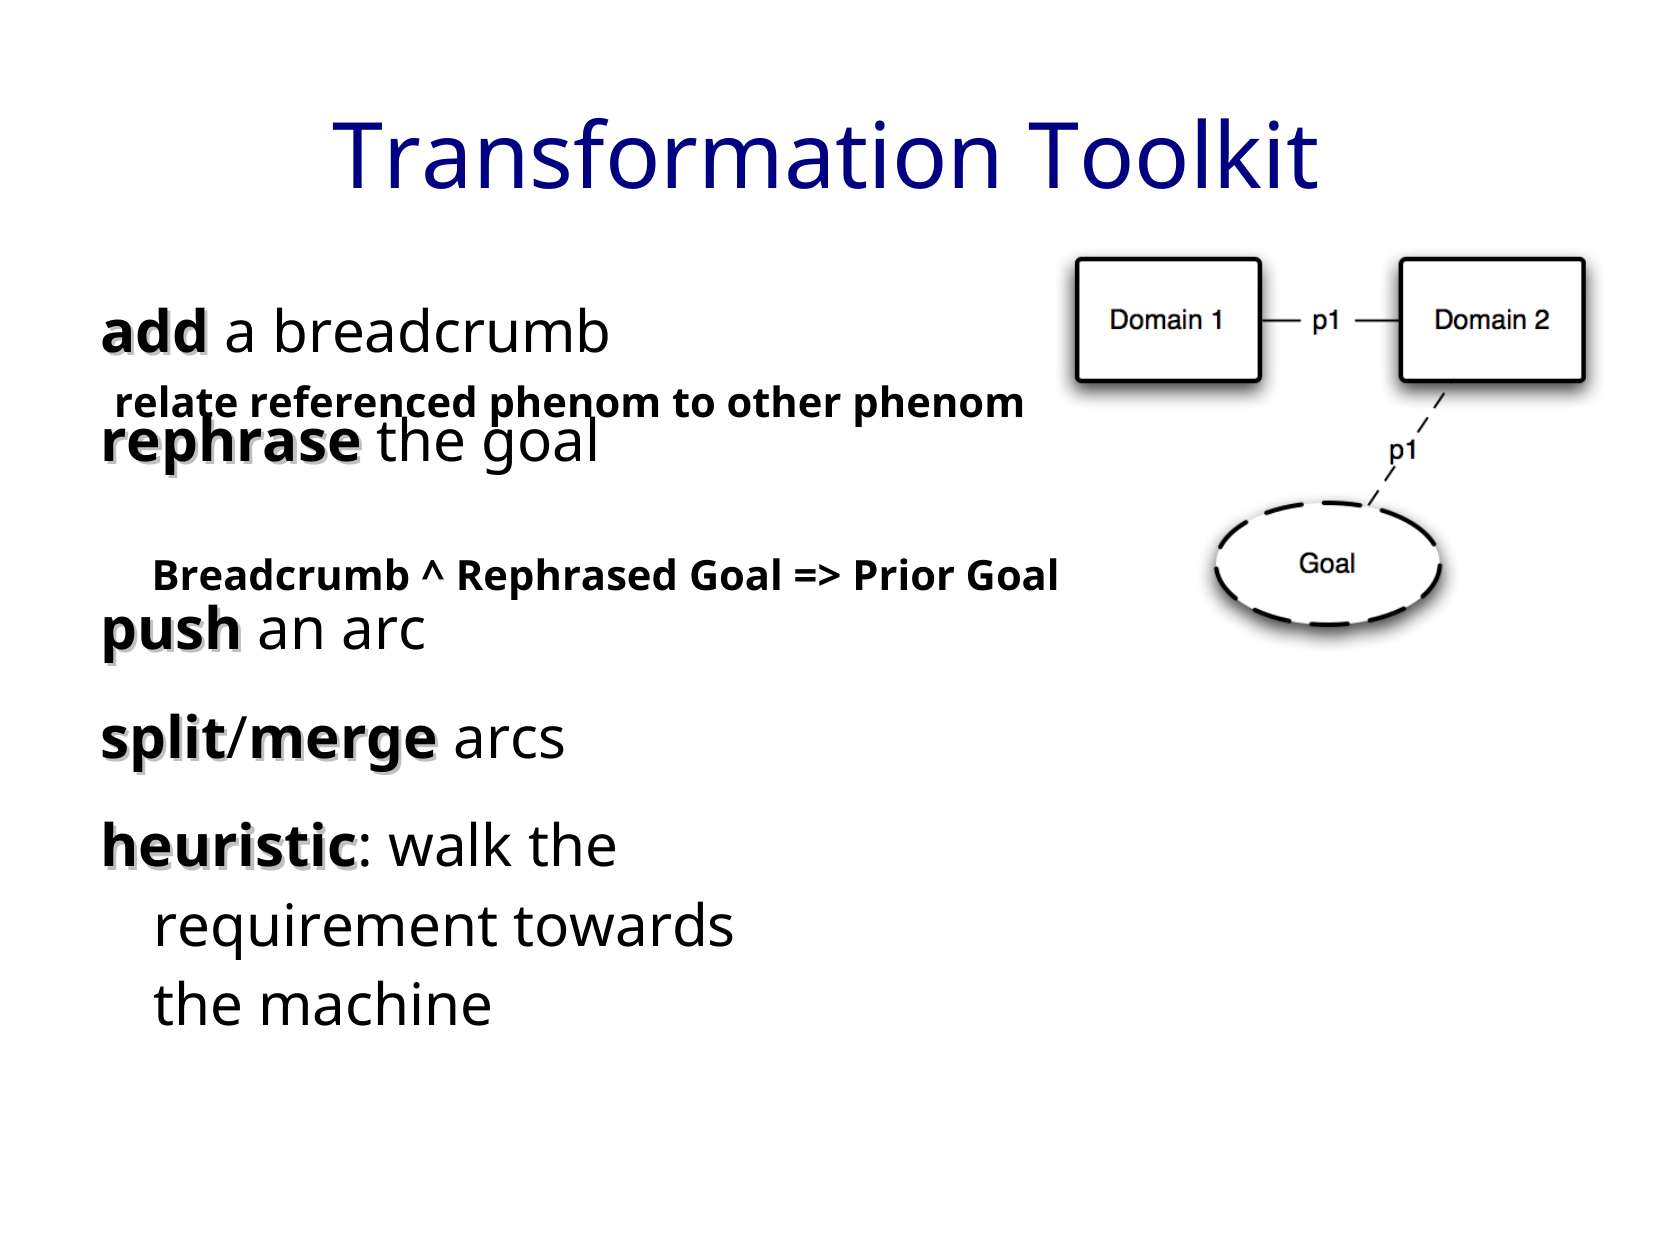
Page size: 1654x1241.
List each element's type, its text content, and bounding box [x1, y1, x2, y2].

list add a breadcrumb rephrase the goal push an arc split/merge arcs heuristic: walk the requirement towards the machine [82, 290, 809, 1156]
title Transformation Toolkit [82, 49, 1571, 257]
picture [1031, 223, 1631, 679]
text_box Breadcrumb ^ Rephrased Goal => Prior Goal [104, 527, 1108, 620]
text_box relate referenced phenom to other phenom [112, 355, 1028, 447]
